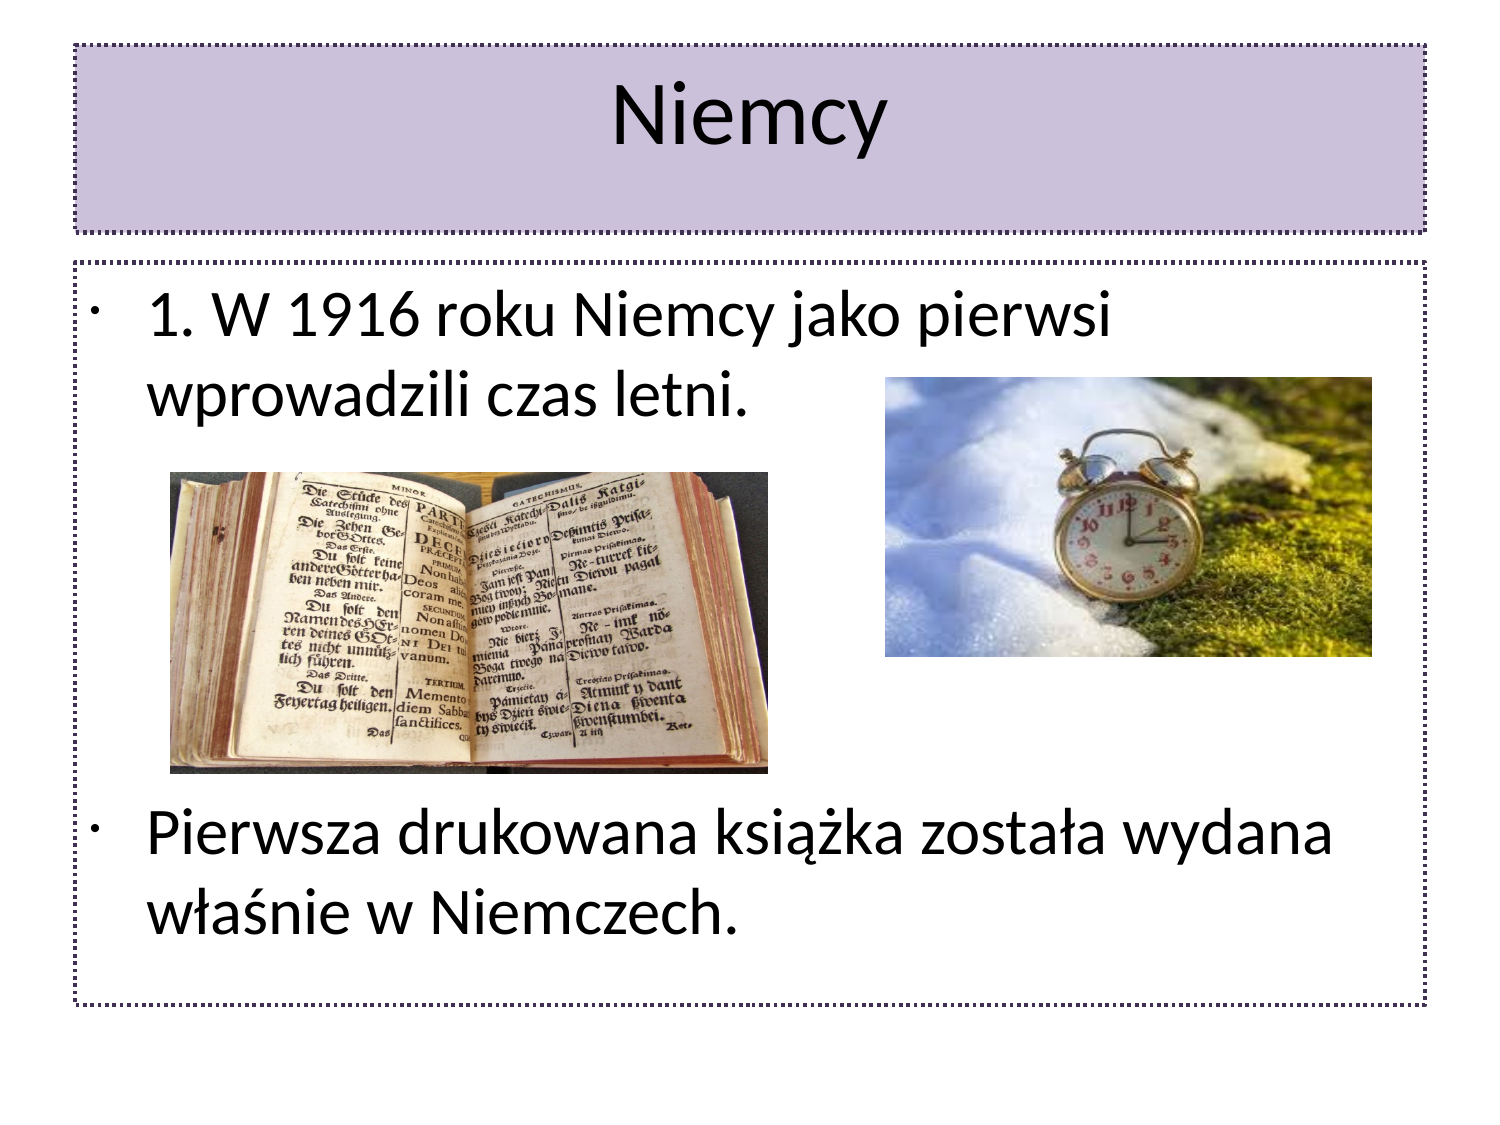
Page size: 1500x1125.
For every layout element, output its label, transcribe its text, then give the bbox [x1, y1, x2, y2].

picture [170, 472, 768, 774]
picture [885, 377, 1372, 657]
list 1. W 1916 roku Niemcy jako pierwsi wprowadzili czas letni. Pierwsza drukowana książka została wydana właśnie w Niemczech. [75, 262, 1425, 1005]
title Niemcy [75, 45, 1425, 233]
